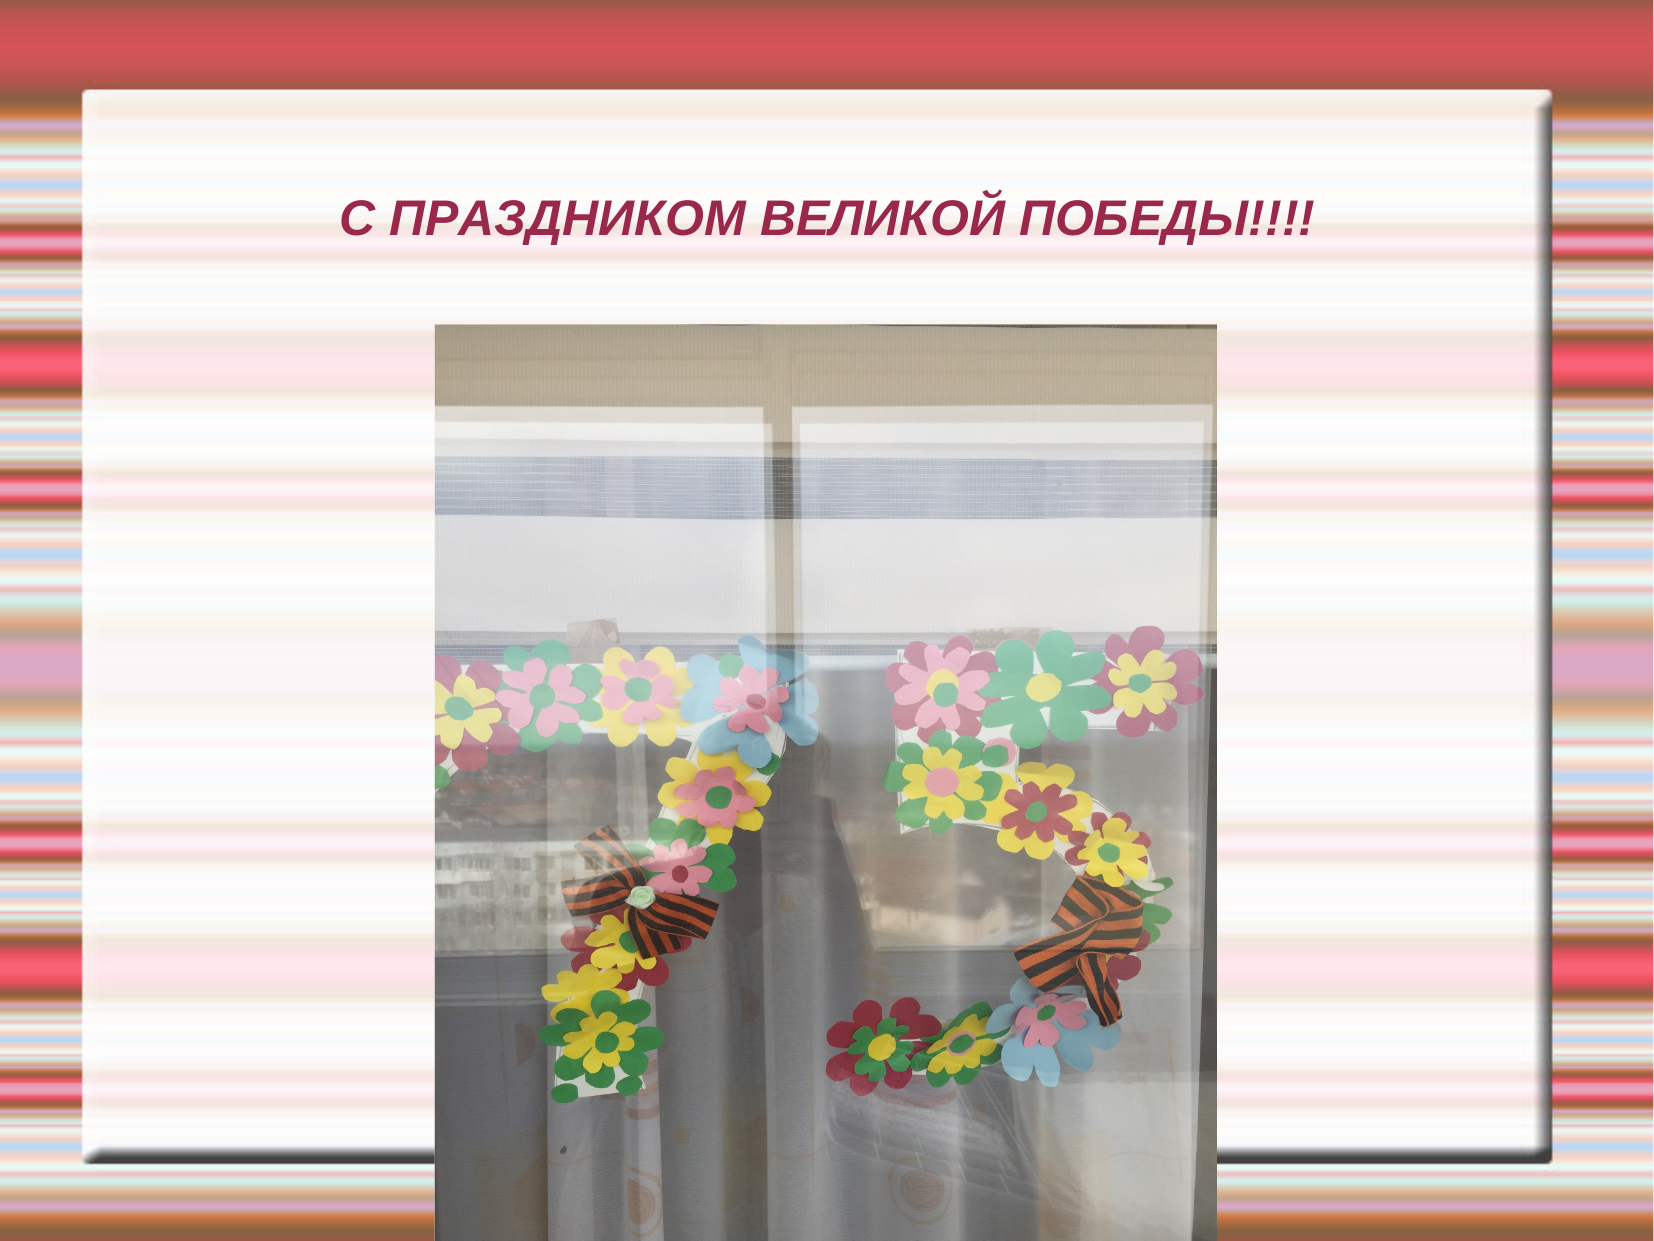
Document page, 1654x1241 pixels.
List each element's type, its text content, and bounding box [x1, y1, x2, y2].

title С ПРАЗДНИКОМ ВЕЛИКОЙ ПОБЕДЫ!!!! [121, 114, 1534, 322]
picture [0, 0, 1654, 1241]
